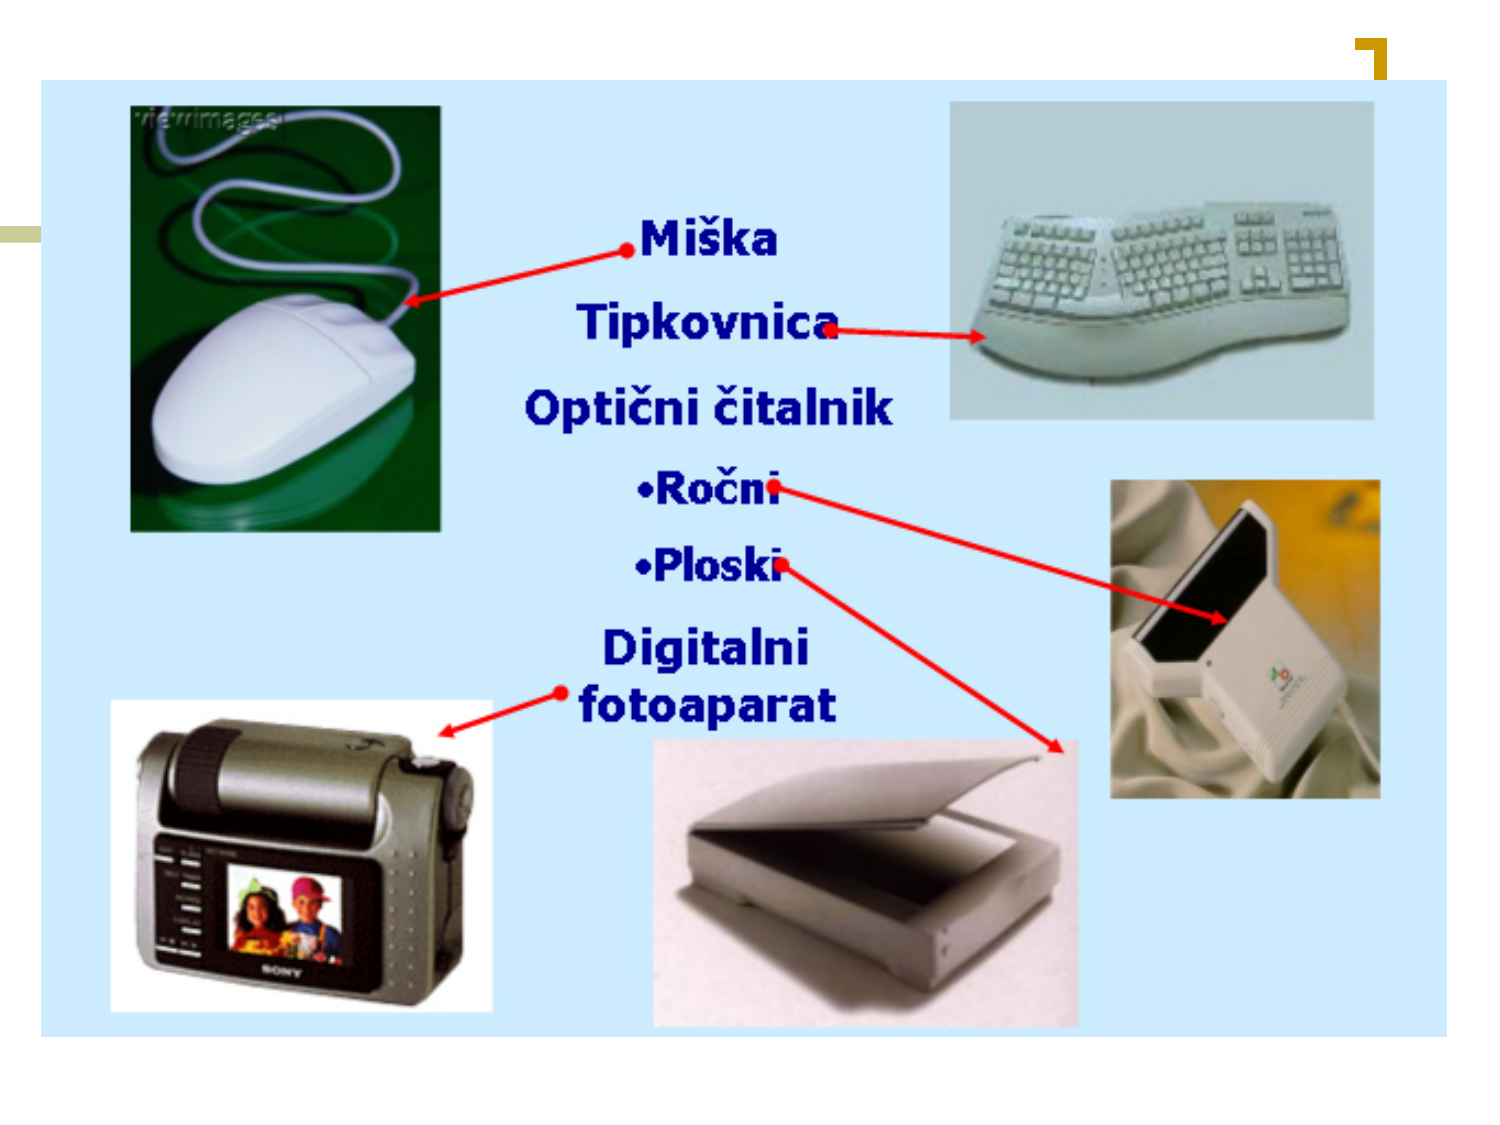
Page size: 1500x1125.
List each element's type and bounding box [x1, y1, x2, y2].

picture [41, 80, 1447, 1037]
